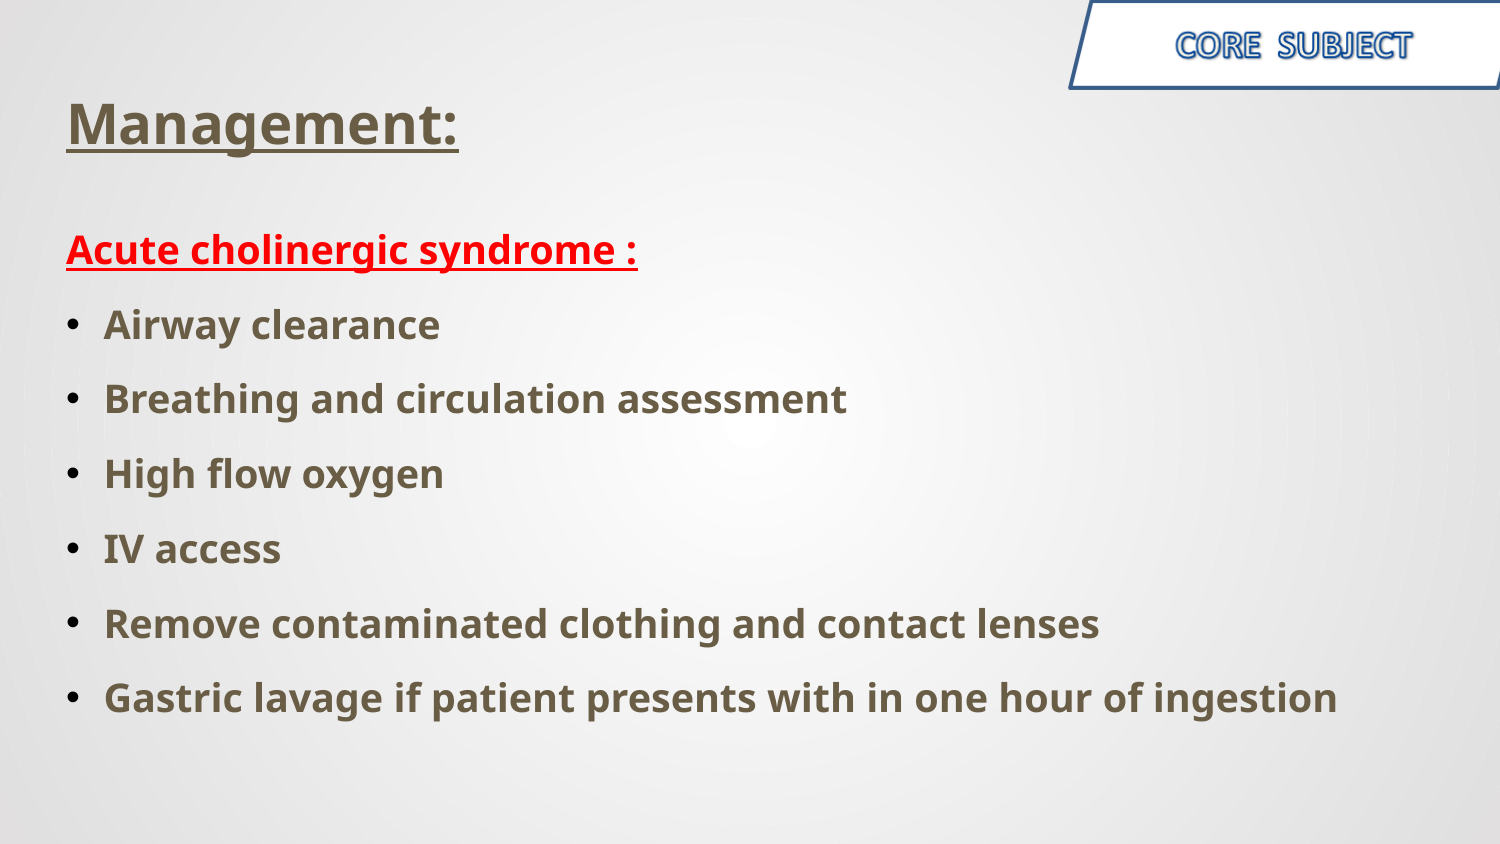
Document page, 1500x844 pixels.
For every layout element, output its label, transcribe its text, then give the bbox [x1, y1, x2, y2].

list Acute cholinergic syndrome : Airway clearance Breathing and circulation assessment High flow oxygen IV access Remove contaminated clothing and contact lenses Gastric lavage if patient presents with in one hour of ingestion [51, 207, 1449, 750]
title Management: [51, 72, 1449, 189]
picture [1068, 0, 1500, 95]
